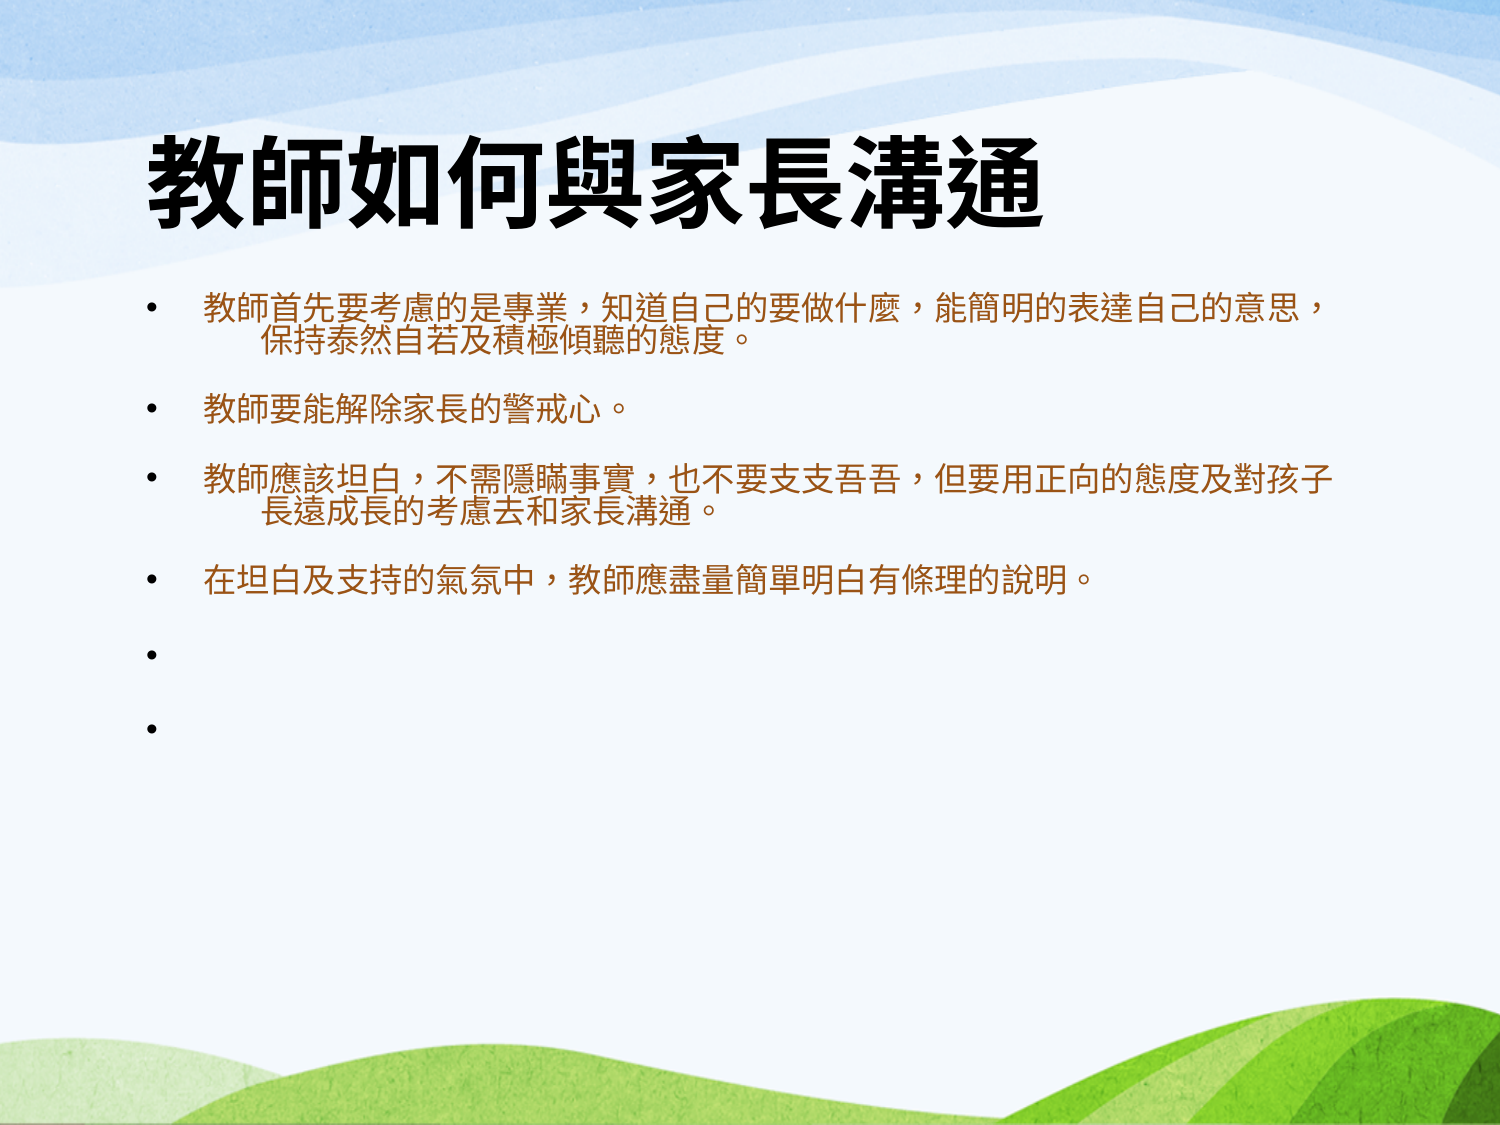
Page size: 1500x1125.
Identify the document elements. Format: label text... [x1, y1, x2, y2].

list 教師首先要考慮的是專業，知道自己的要做什麼，能簡明的表達自己的意思，保持泰然自若及積極傾聽的態度。 教師要能解除家長的警戒心。 教師應該坦白，不需隱瞞事實，也不要支支吾吾，但要用正向的態度及對孩子長遠成長的考慮去和家長溝通。 在坦白及支持的氣氛中，教師應盡量簡單明白有條理的說明。 [131, 287, 1369, 982]
title 教師如何與家長溝通 [131, 50, 1369, 251]
